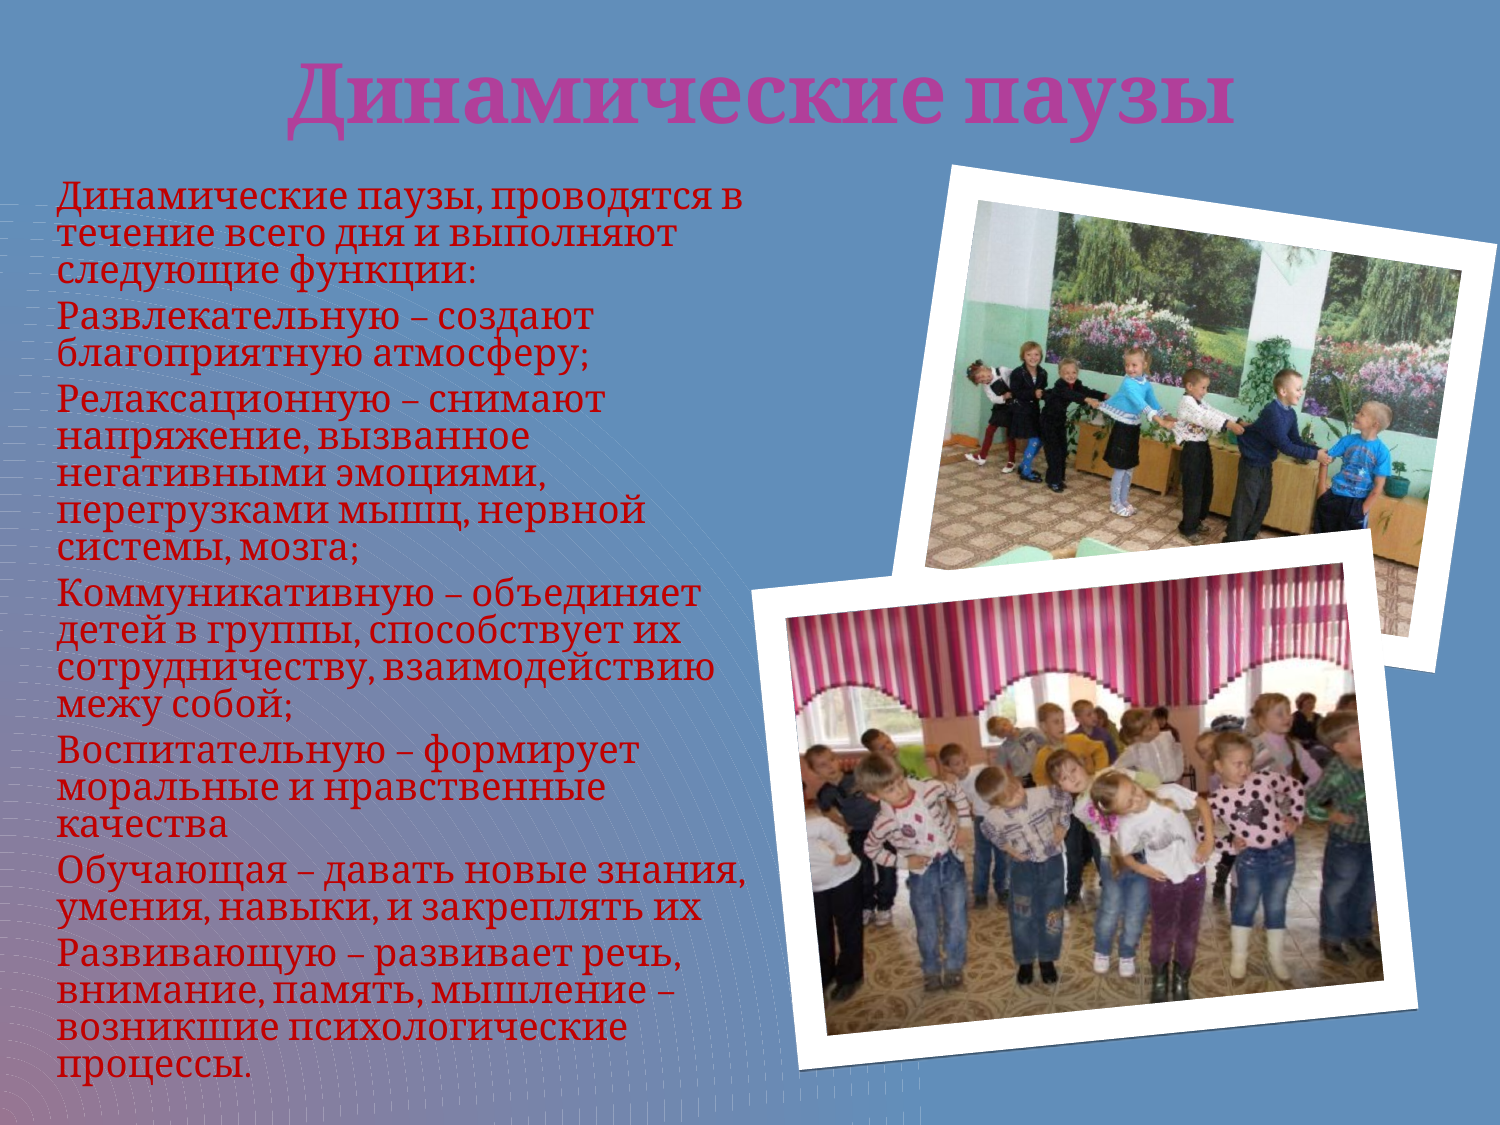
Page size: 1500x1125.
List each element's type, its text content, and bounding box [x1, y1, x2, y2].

picture [785, 562, 1385, 1036]
picture [924, 199, 1462, 638]
title Динамические паузы [49, 30, 1475, 150]
list Динамические паузы, проводятся в течение всего дня и выполняют следующие функции: Развлекательную – создают благоприятную атмосферу; Релаксационную – снимают напряжение, вызванное негативными эмоциями, перегрузками мышц, нервной системы, мозга; Коммуникативную – объединяет детей в группы, способствует их сотрудничеству, взаимодействию межу собой; Воспитательную – формирует моральные и нравственные качества Обучающая – давать новые знания, умения, навыки, и закреплять их Развивающую – развивает речь, внимание, память, мышление – возникшие психологические процессы. [41, 172, 786, 1095]
